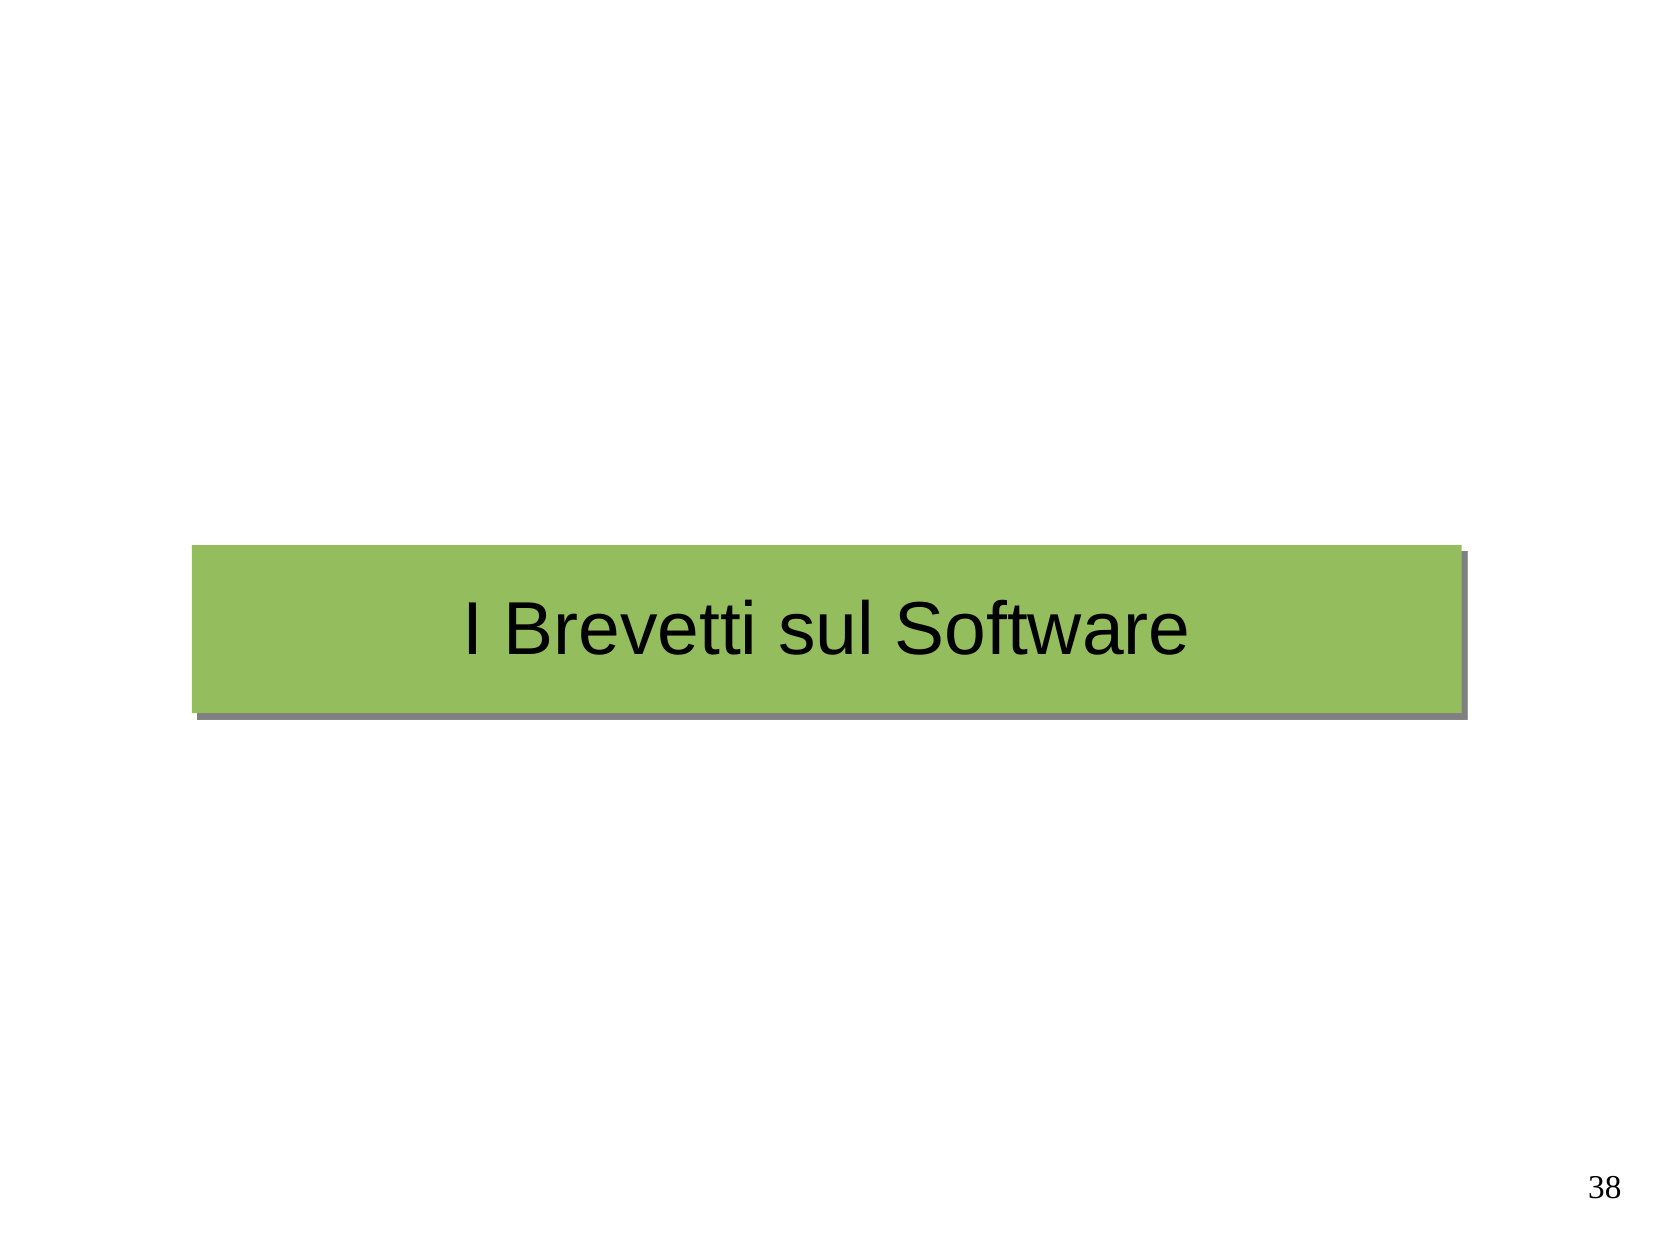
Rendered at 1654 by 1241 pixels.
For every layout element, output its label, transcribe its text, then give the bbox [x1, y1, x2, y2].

text_box I Brevetti sul Software [191, 545, 1462, 714]
